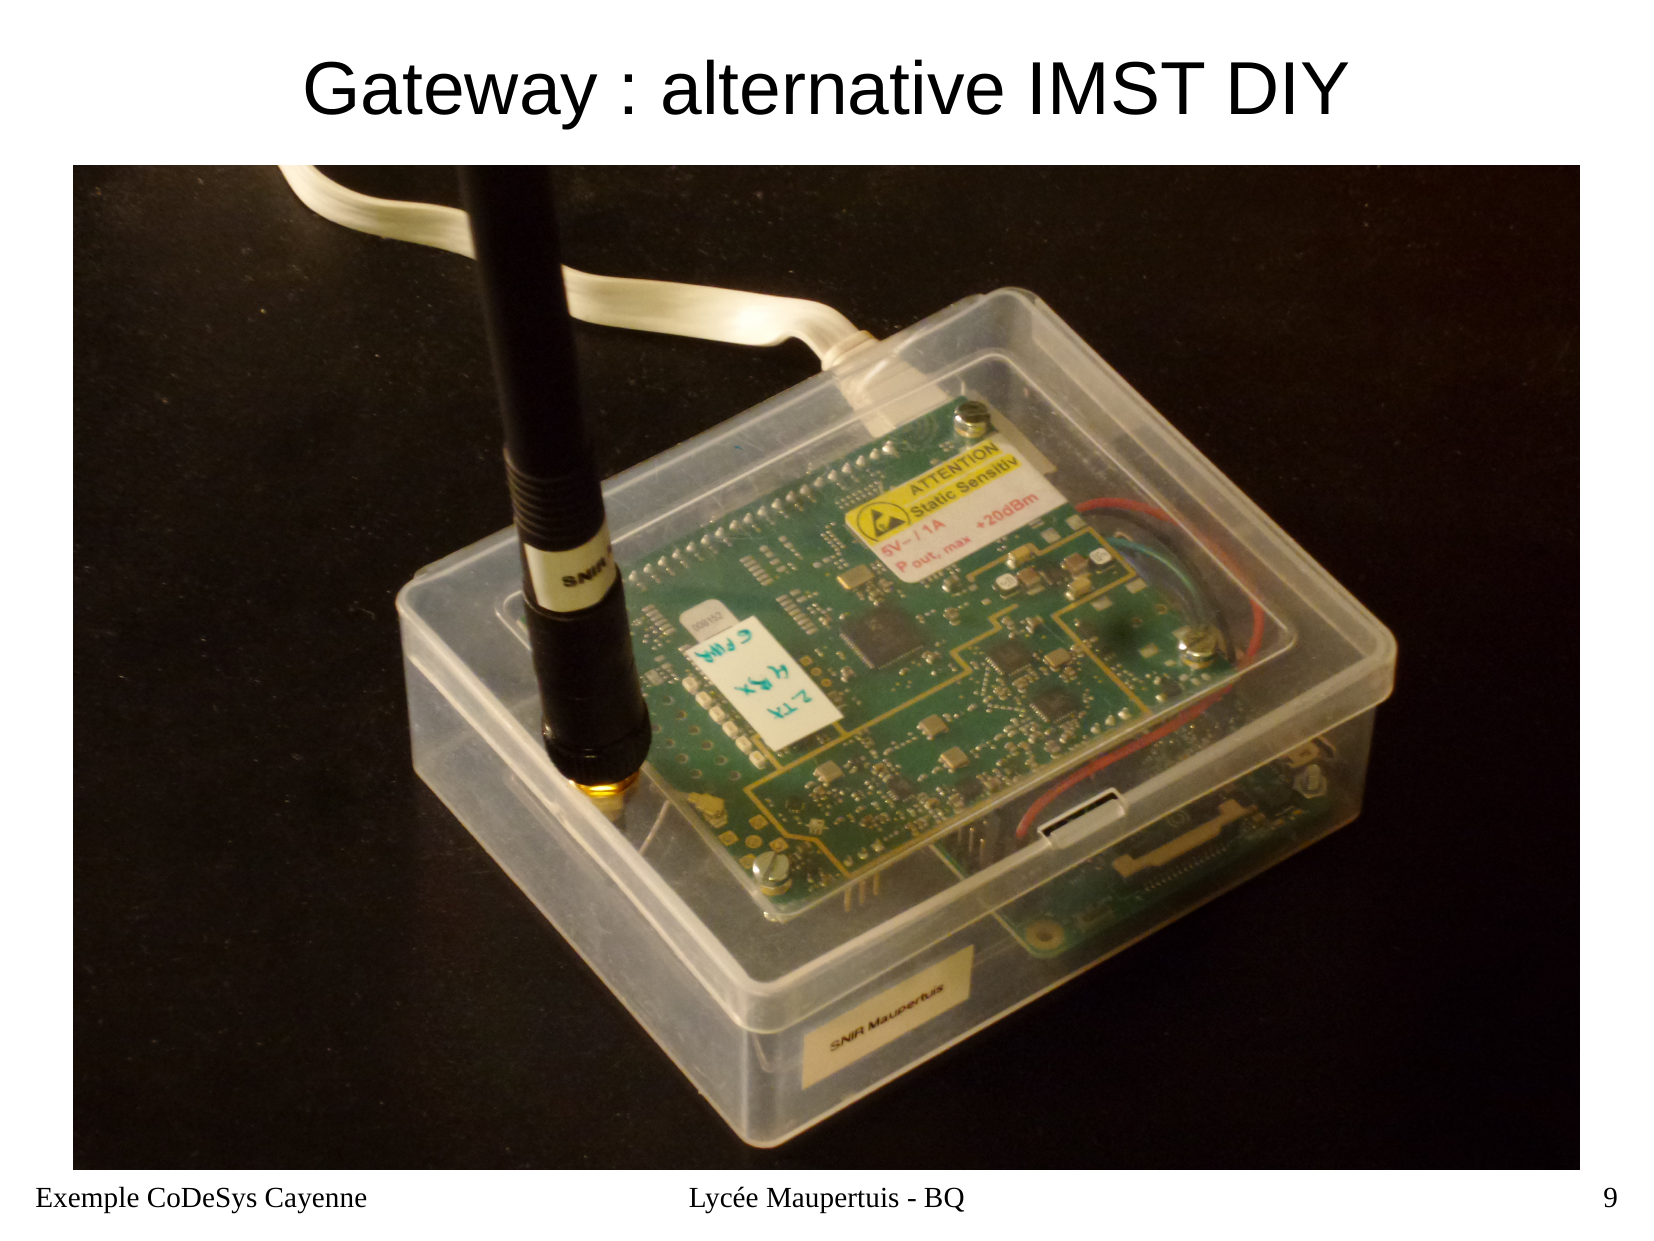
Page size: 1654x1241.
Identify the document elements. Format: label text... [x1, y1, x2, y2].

picture [73, 165, 1580, 1170]
title Gateway : alternative IMST DIY [35, 35, 1619, 142]
